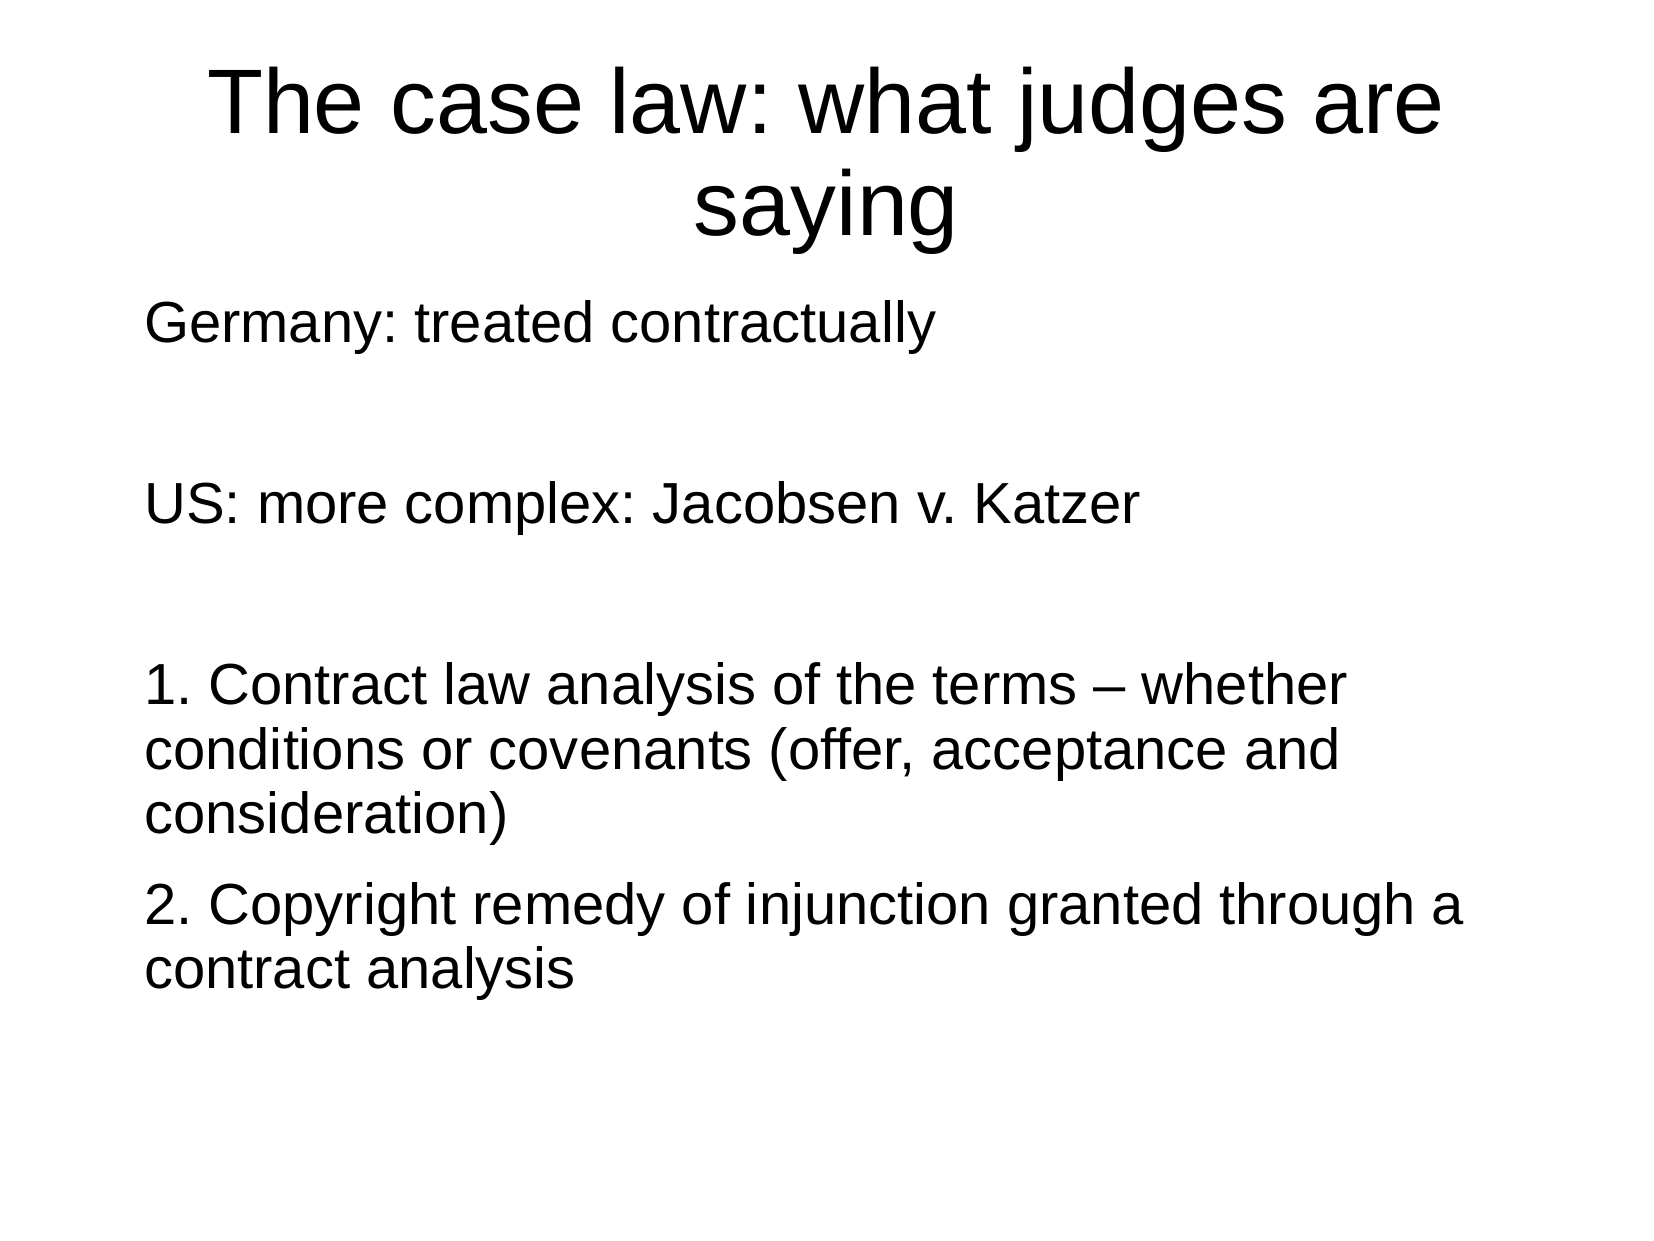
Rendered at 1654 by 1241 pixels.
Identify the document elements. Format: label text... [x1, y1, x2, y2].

title The case law: what judges are saying [82, 49, 1571, 257]
list Germany: treated contractually US: more complex: Jacobsen v. Katzer 1. Contract law analysis of the terms – whether conditions or covenants (offer, acceptance and consideration) 2. Copyright remedy of injunction granted through a contract analysis [82, 290, 1538, 1010]
